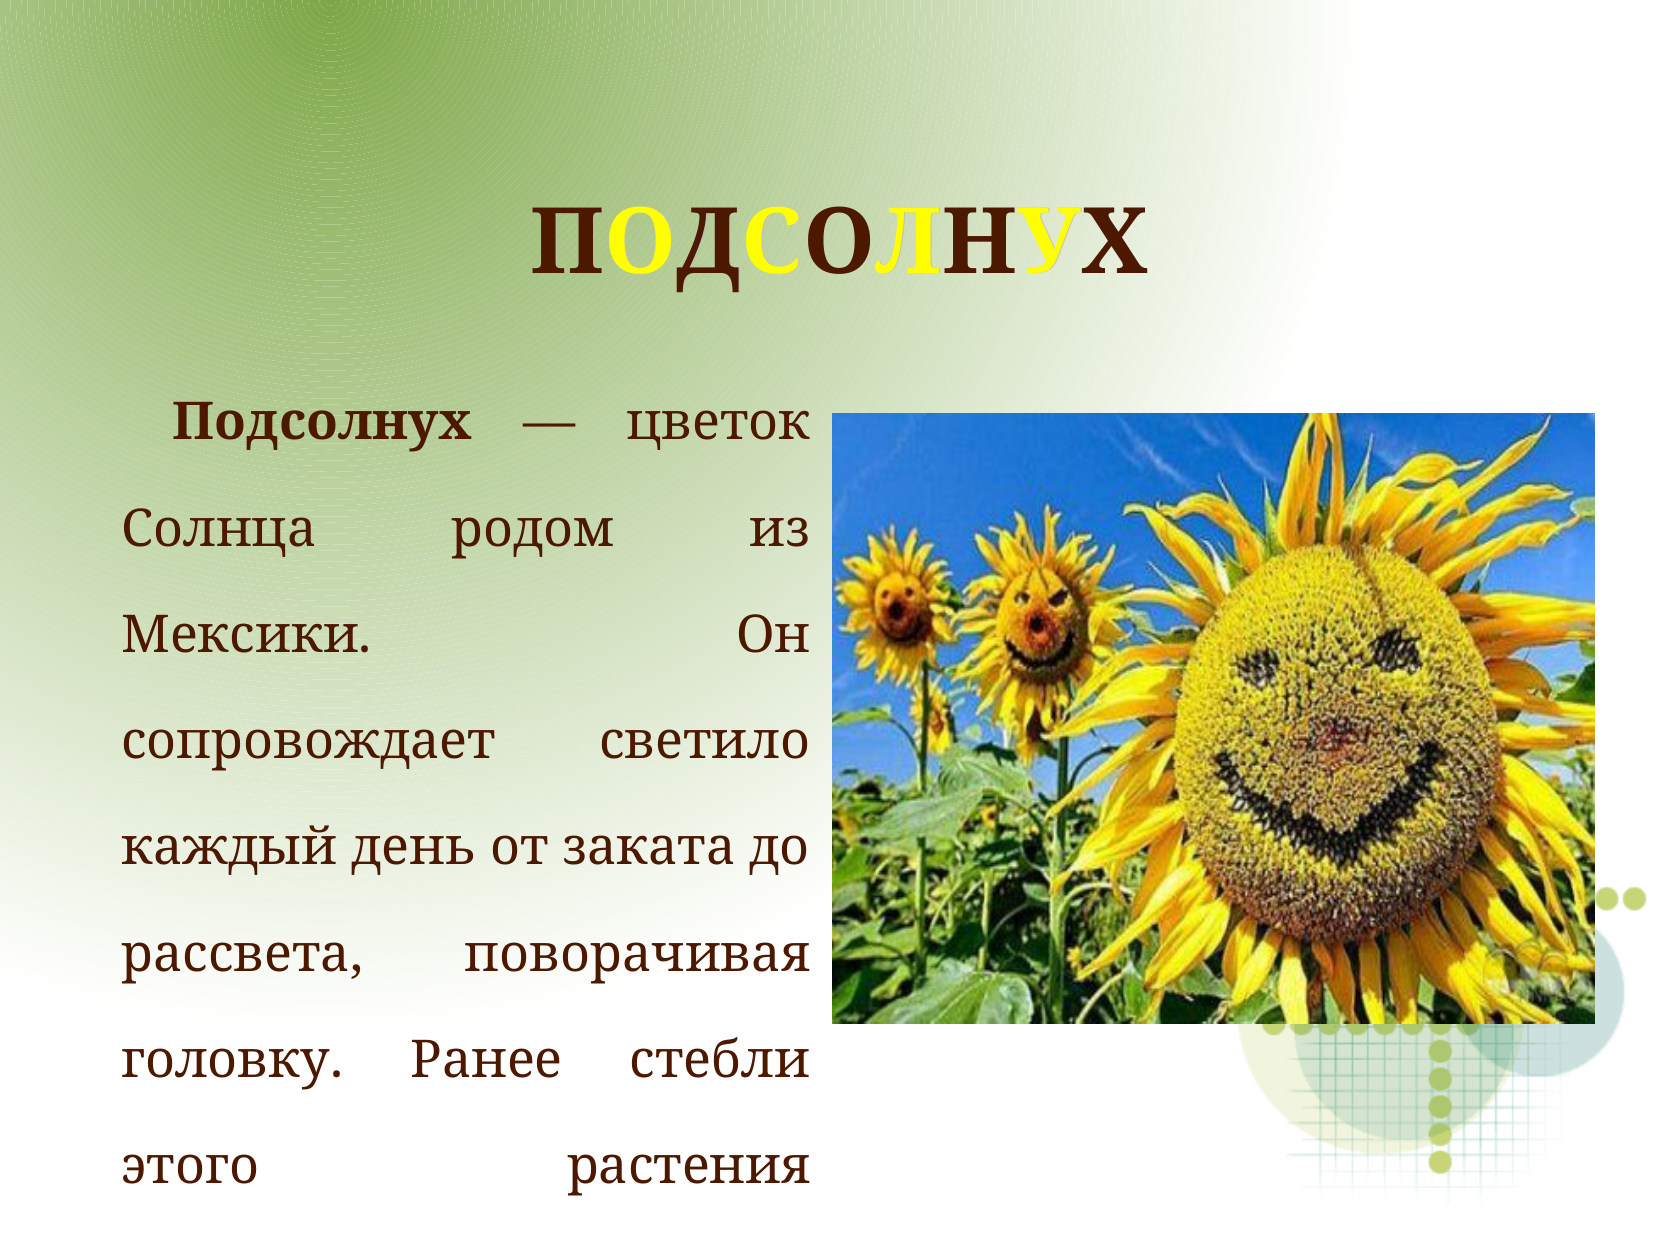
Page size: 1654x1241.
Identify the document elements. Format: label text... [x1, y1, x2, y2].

title ПОДСОЛНУХ [121, 102, 1534, 311]
list Подсолнух ― цветок Солнца родом из Мексики. Он сопровождает светило каждый день от заката до рассвета, поворачивая головку. Ранее стебли этого растения использовались для изготовлении спаса-тельных жилетов. [121, 344, 811, 1127]
picture [832, 413, 1654, 1211]
